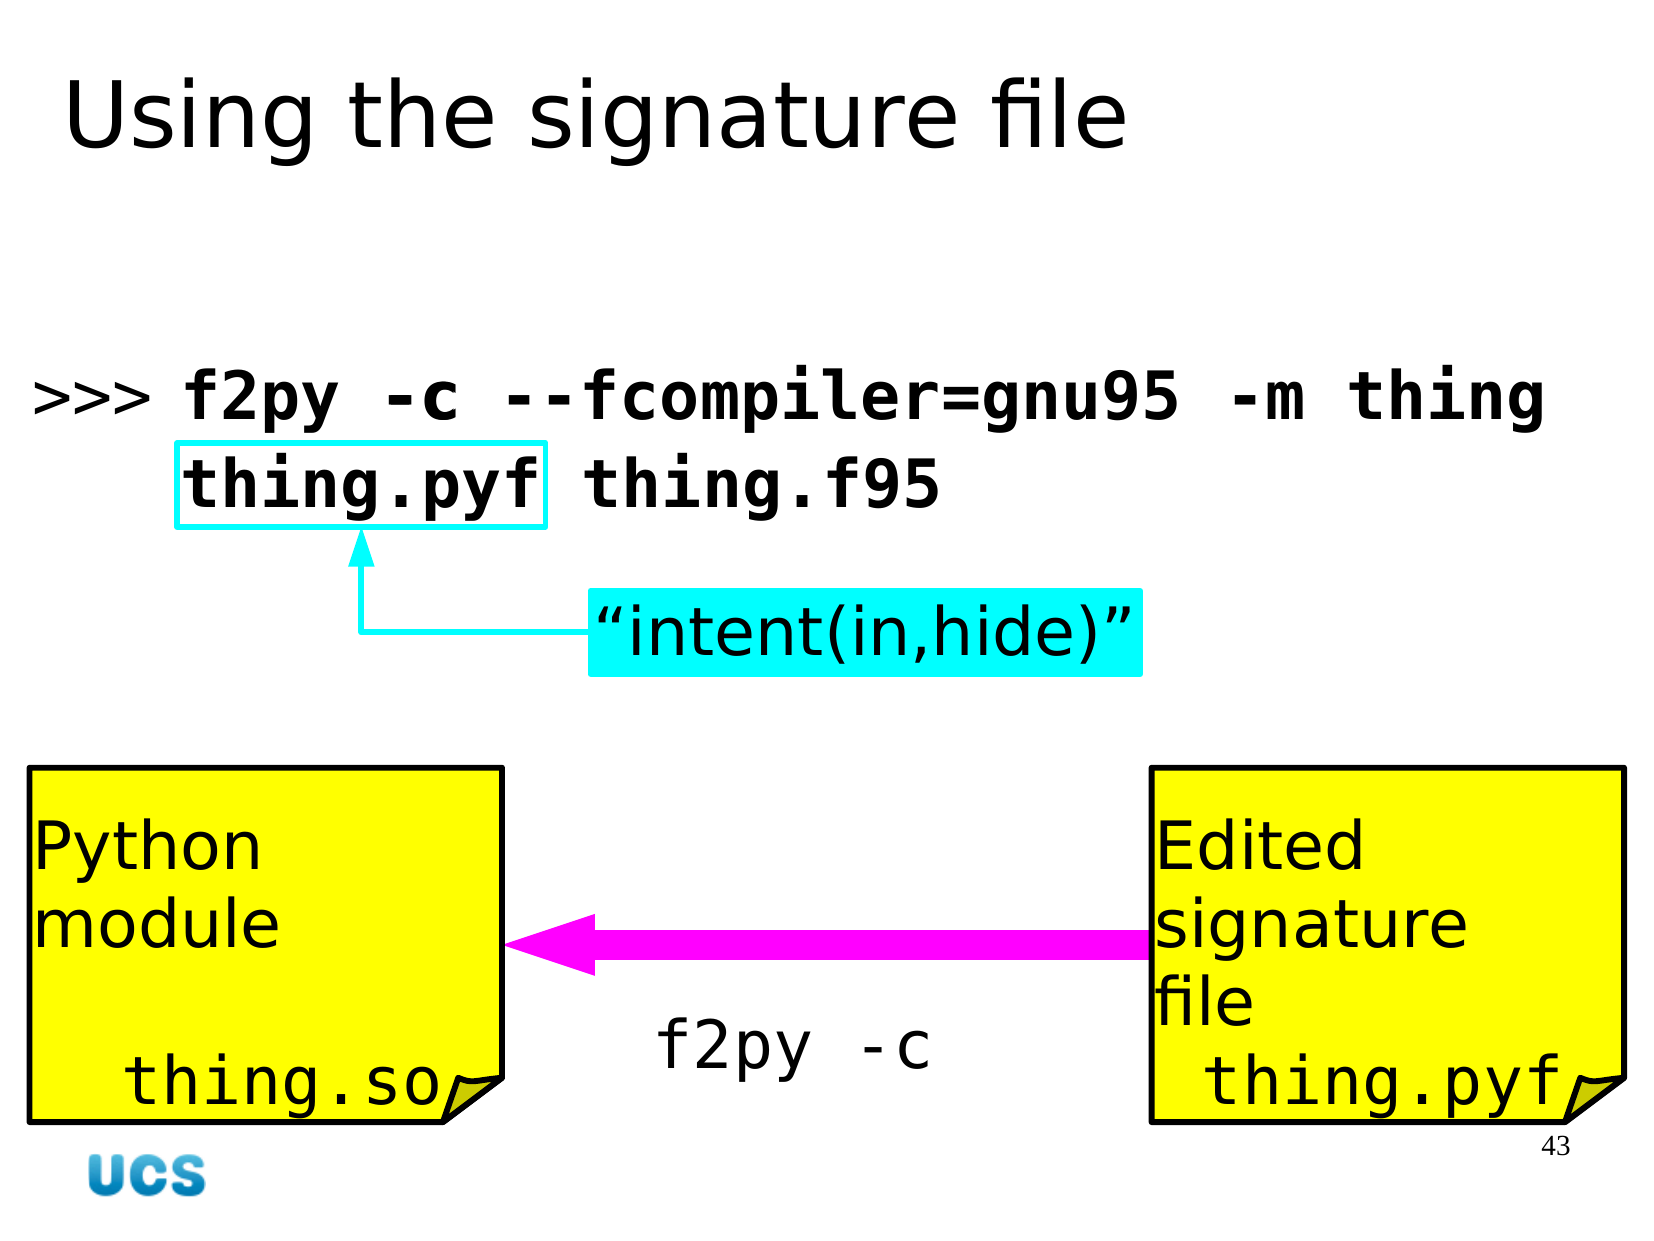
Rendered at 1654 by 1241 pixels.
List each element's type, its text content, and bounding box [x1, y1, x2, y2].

text_box Using the signature file [59, 59, 1135, 173]
text_box -c [376, 354, 463, 439]
text_box -m thing [1222, 354, 1551, 439]
text_box f2py -c [649, 1003, 938, 1088]
text_box thing.f95 [578, 442, 948, 527]
text_box thing.pyf [1198, 1039, 1568, 1124]
text_box >>> [29, 354, 157, 439]
text_box thing.pyf [177, 442, 546, 527]
text_box --fcompiler=gnu95 [496, 354, 1187, 439]
picture [88, 1153, 206, 1198]
text_box Python module [29, 767, 503, 1123]
text_box Edited signature file [1151, 767, 1625, 1123]
text_box “intent(in,hide)” [590, 590, 1141, 675]
text_box thing.so [118, 1039, 447, 1124]
text_box f2py -c [177, 354, 376, 439]
